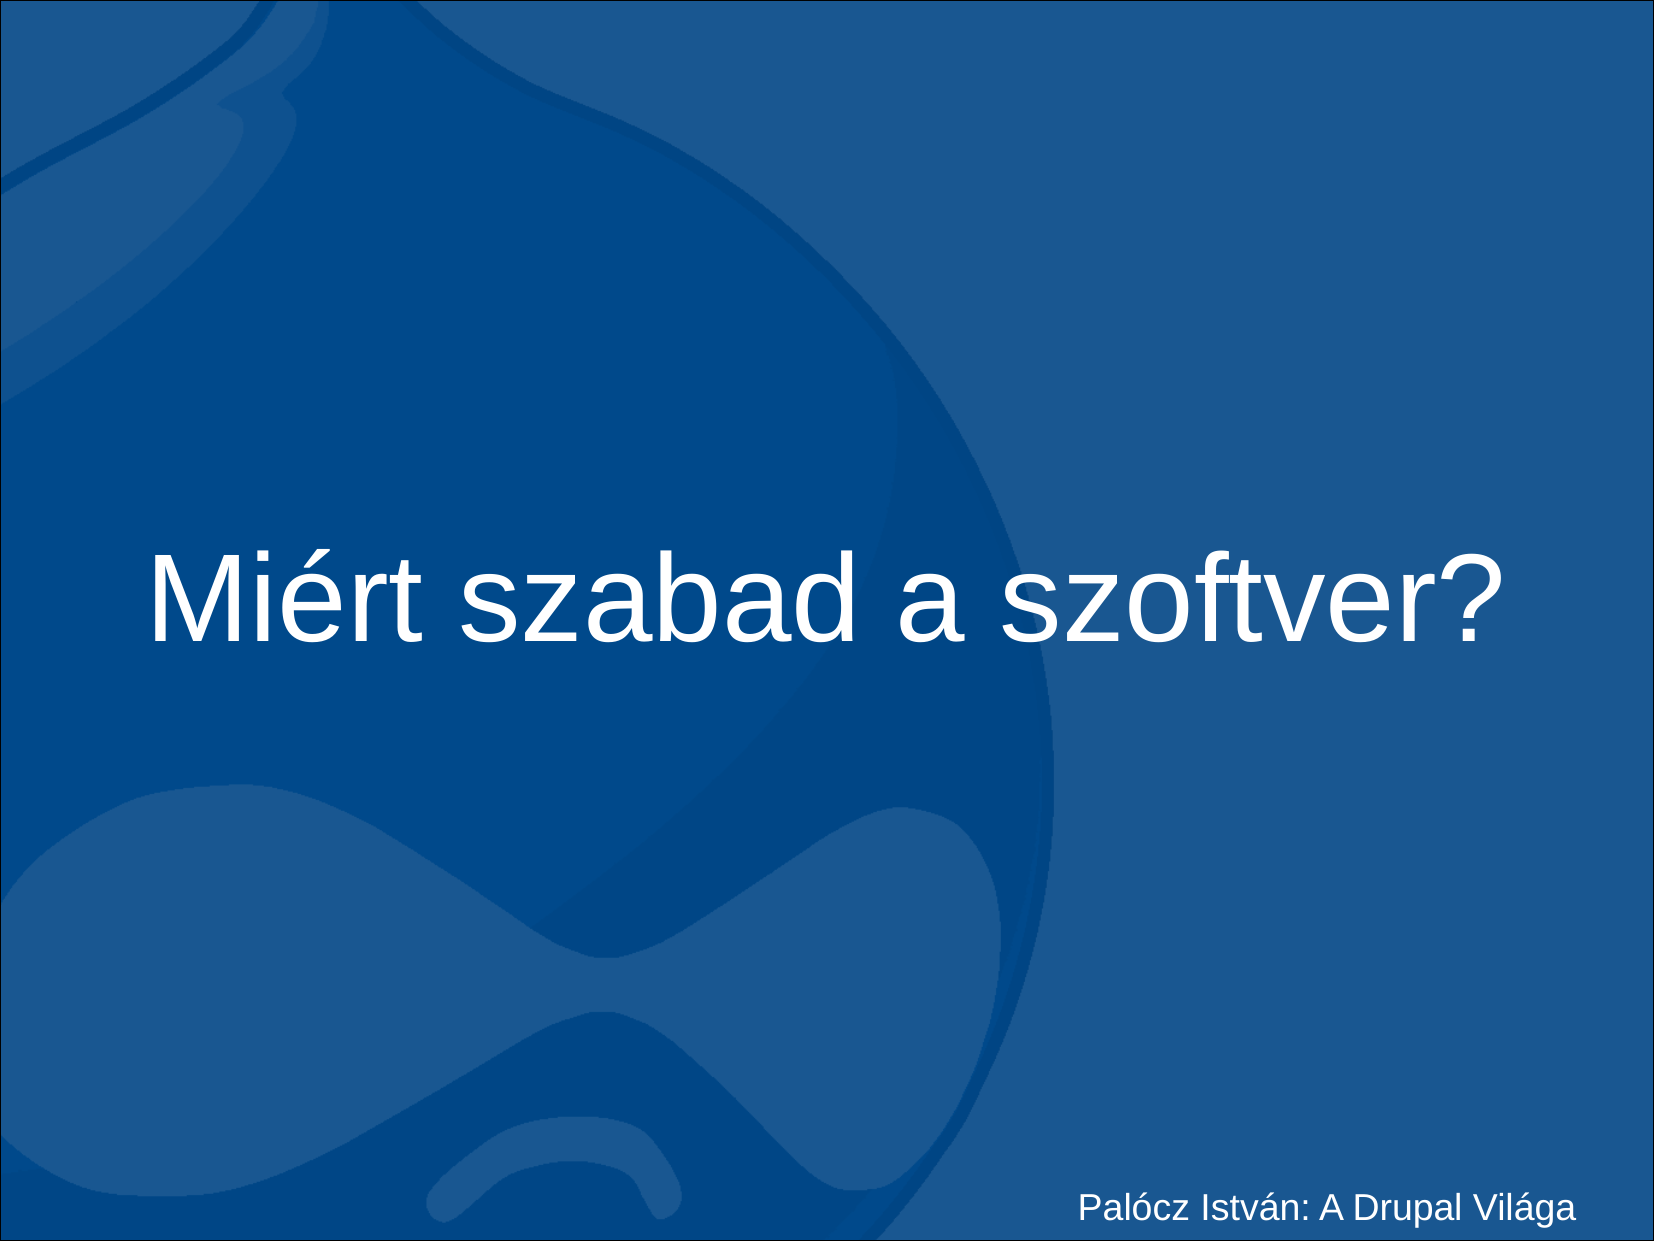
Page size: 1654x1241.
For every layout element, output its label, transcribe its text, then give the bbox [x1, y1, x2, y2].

title Miért szabad a szoftver? [0, 501, 1654, 695]
